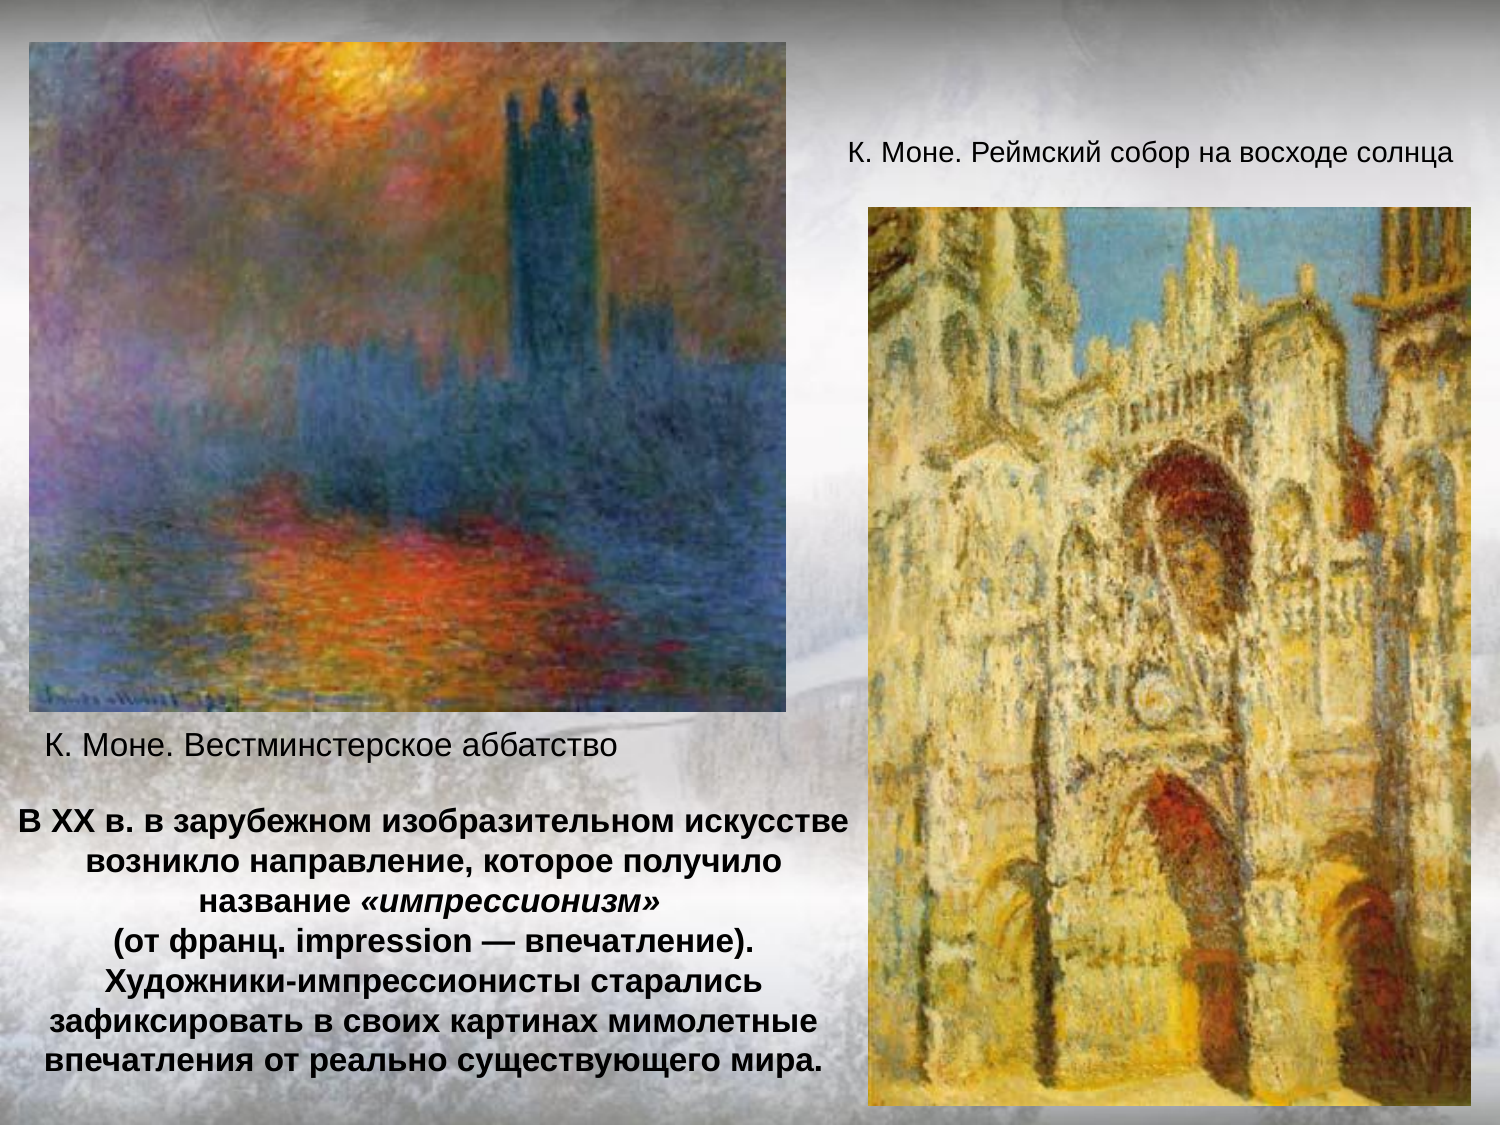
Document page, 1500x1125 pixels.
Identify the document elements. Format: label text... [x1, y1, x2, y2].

text_box К. Моне. Вестминстерское аббатство [29, 716, 779, 771]
text_box В XX в. в зарубежном изобразительном искусстве возникло направление, которое получило название «импрессионизм» (от франц. impression — впечатление). Художники-импрессионисты старались зафиксировать в своих картинах мимолетные впечатления от реально существующего мира. [0, 792, 868, 1086]
text_box К. Моне. Реймский собор на восходе солнца [833, 125, 1482, 176]
picture [0, 0, 1500, 1125]
